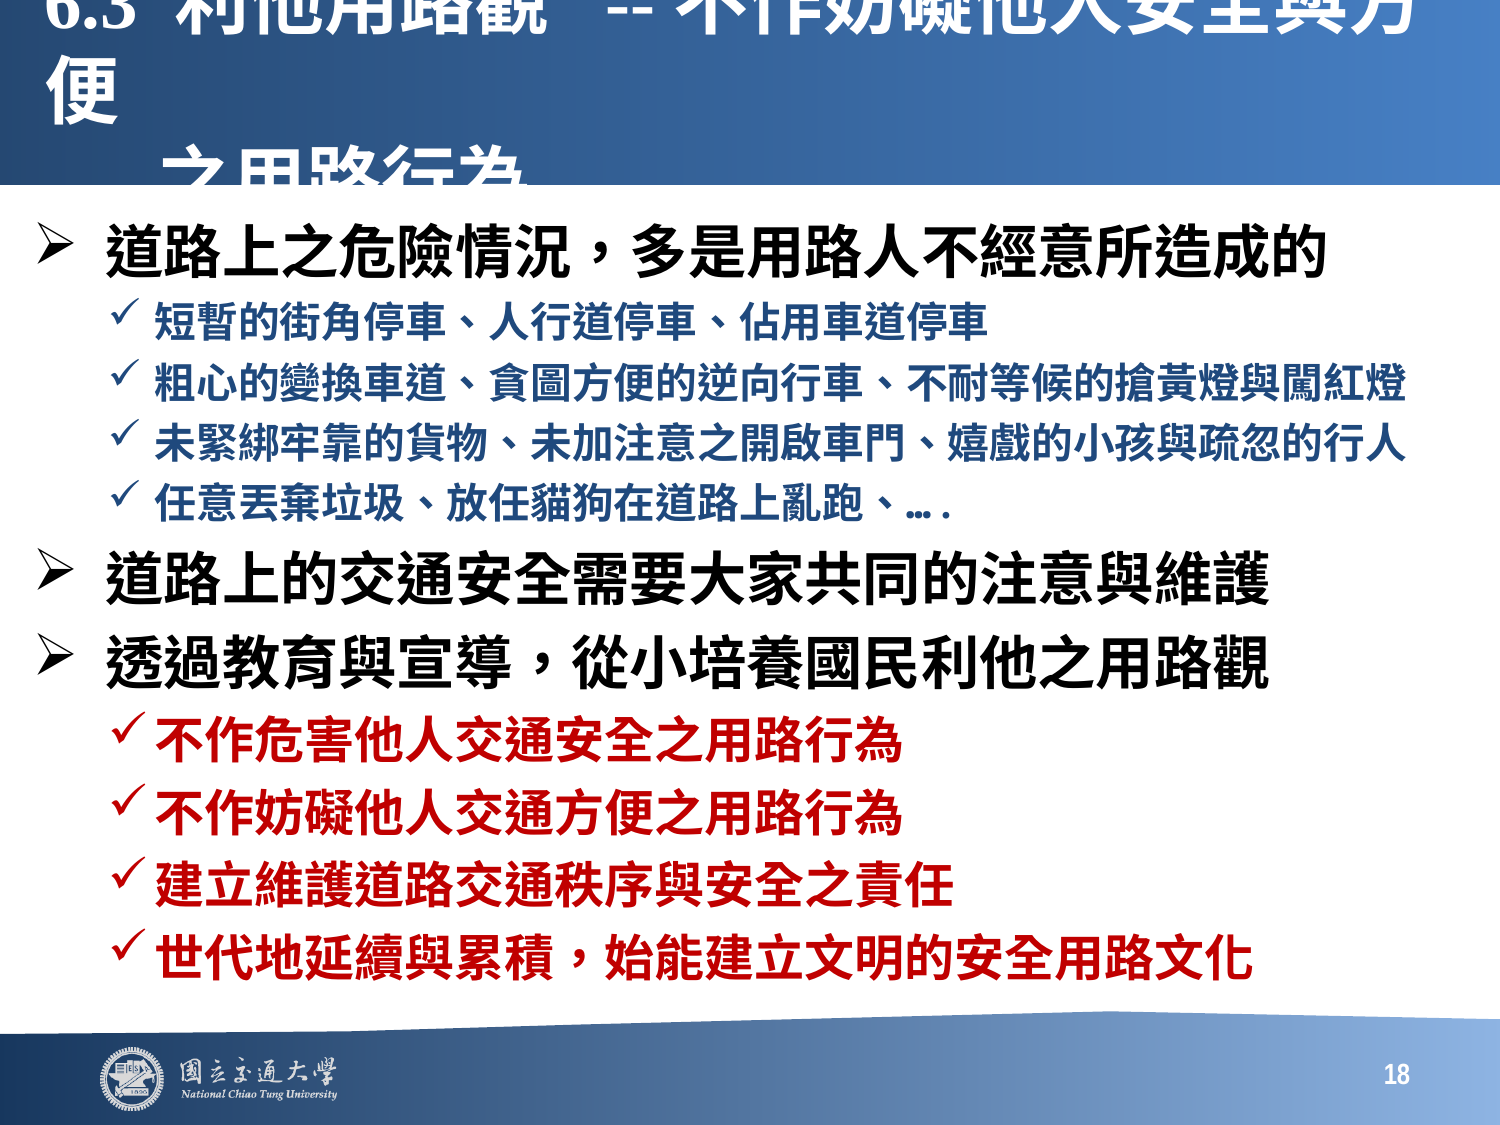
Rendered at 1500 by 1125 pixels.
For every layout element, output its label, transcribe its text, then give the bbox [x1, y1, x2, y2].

list 道路上之危險情況，多是用路人不經意所造成的 短暫的街角停車、人行道停車、佔用車道停車 粗心的變換車道、貪圖方便的逆向行車、不耐等候的搶黃燈與闖紅燈 未緊綁牢靠的貨物、未加注意之開啟車門、嬉戲的小孩與疏忽的行人 任意丟棄垃圾、放任貓狗在道路上亂跑、…. 道路上的交通安全需要大家共同的注意與維護 透過教育與宣導，從小培養國民利他之用路觀 不作危害他人交通安全之用路行為 不作妨礙他人交通方便之用路行為 建立維護道路交通秩序與安全之責任 世代地延續與累積，始能建立文明的安全用路文化 [17, 208, 1459, 1012]
title 6.3 利他用路觀 --不作妨礙他人安全與方便 之用路行為 [29, 0, 1495, 177]
text_box <number> [1074, 1042, 1426, 1103]
